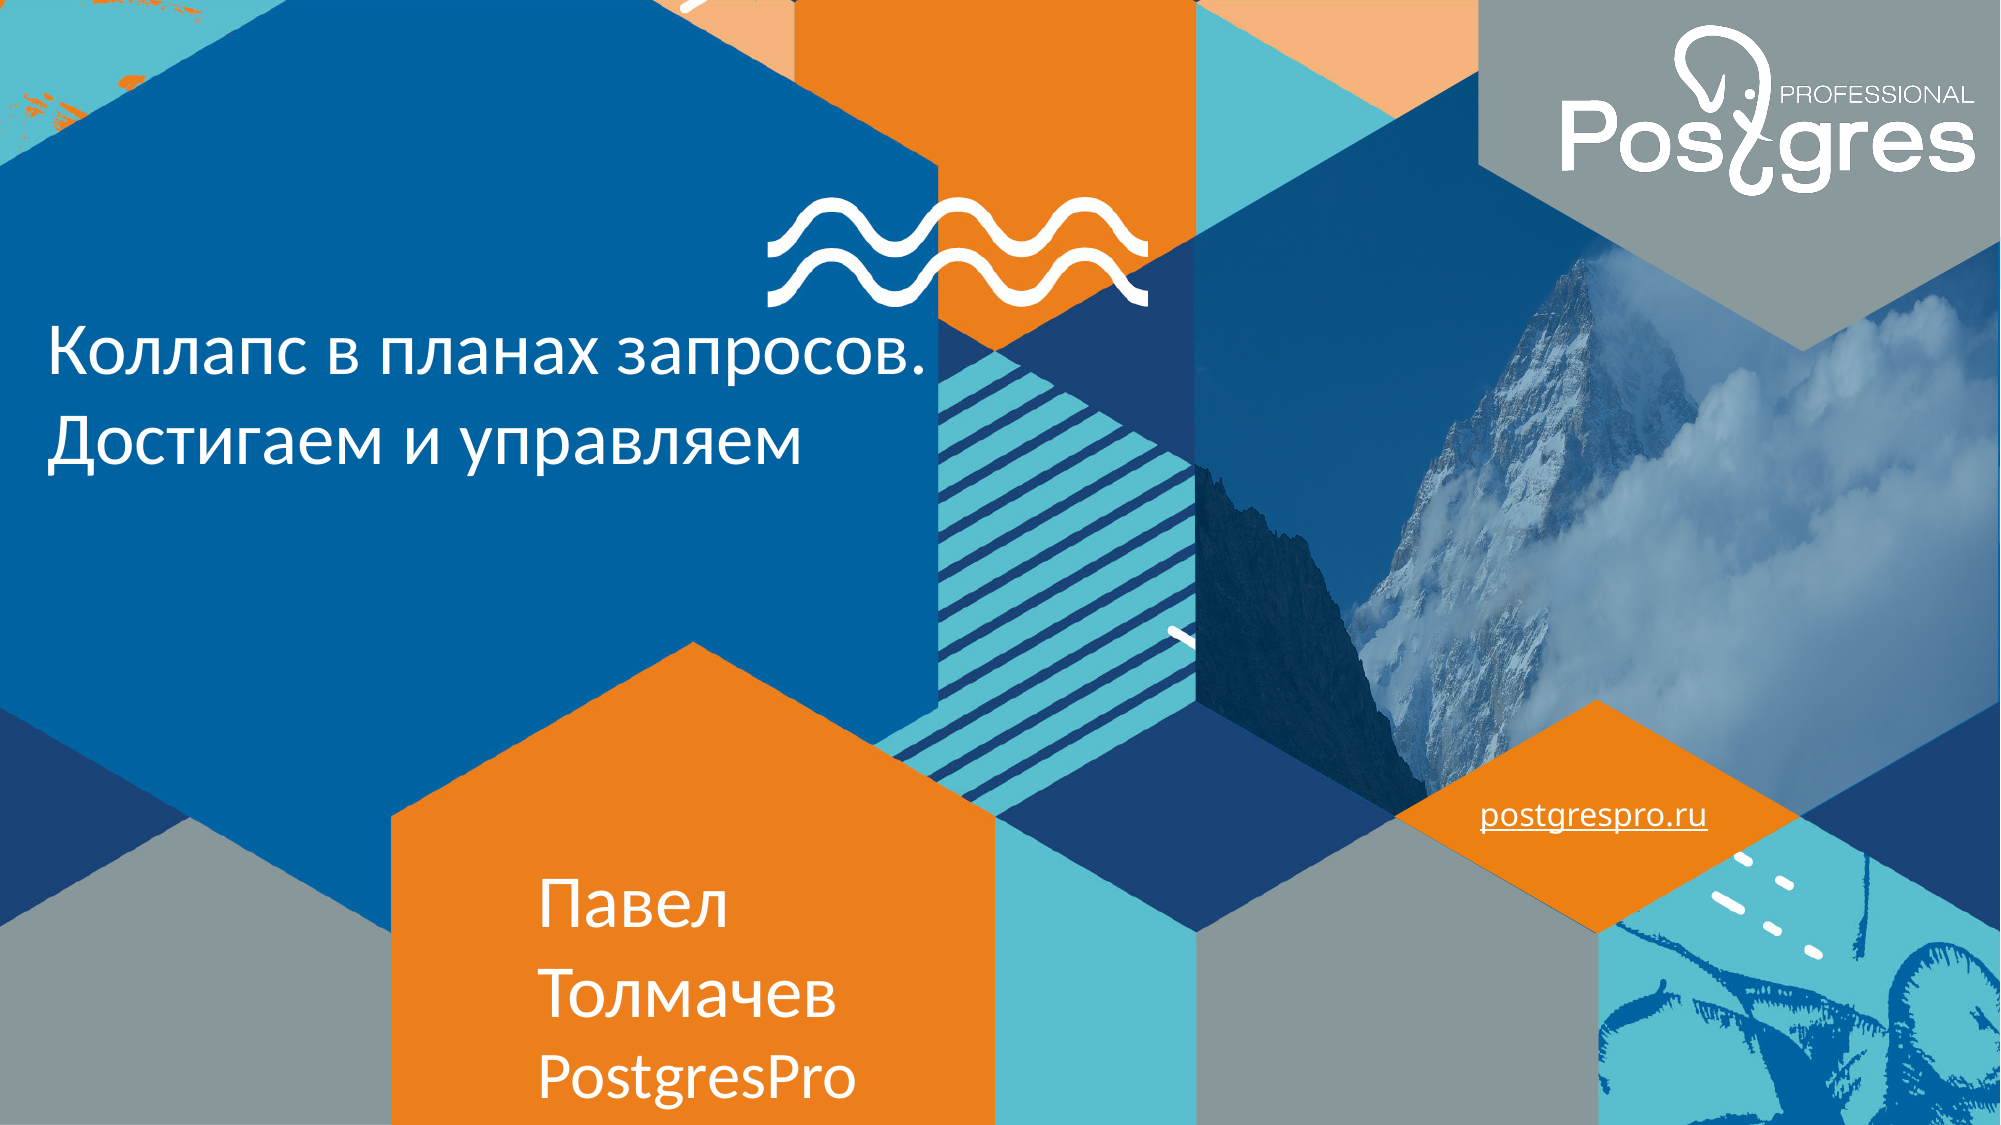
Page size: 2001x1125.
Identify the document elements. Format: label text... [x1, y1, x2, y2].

title Коллапс в планах запросов. Достигаем и управляем [32, 292, 1051, 470]
subtitle Павел Толмачев PostgresPro [522, 844, 1013, 1067]
picture [0, 0, 2000, 1125]
picture [1562, 25, 1975, 196]
